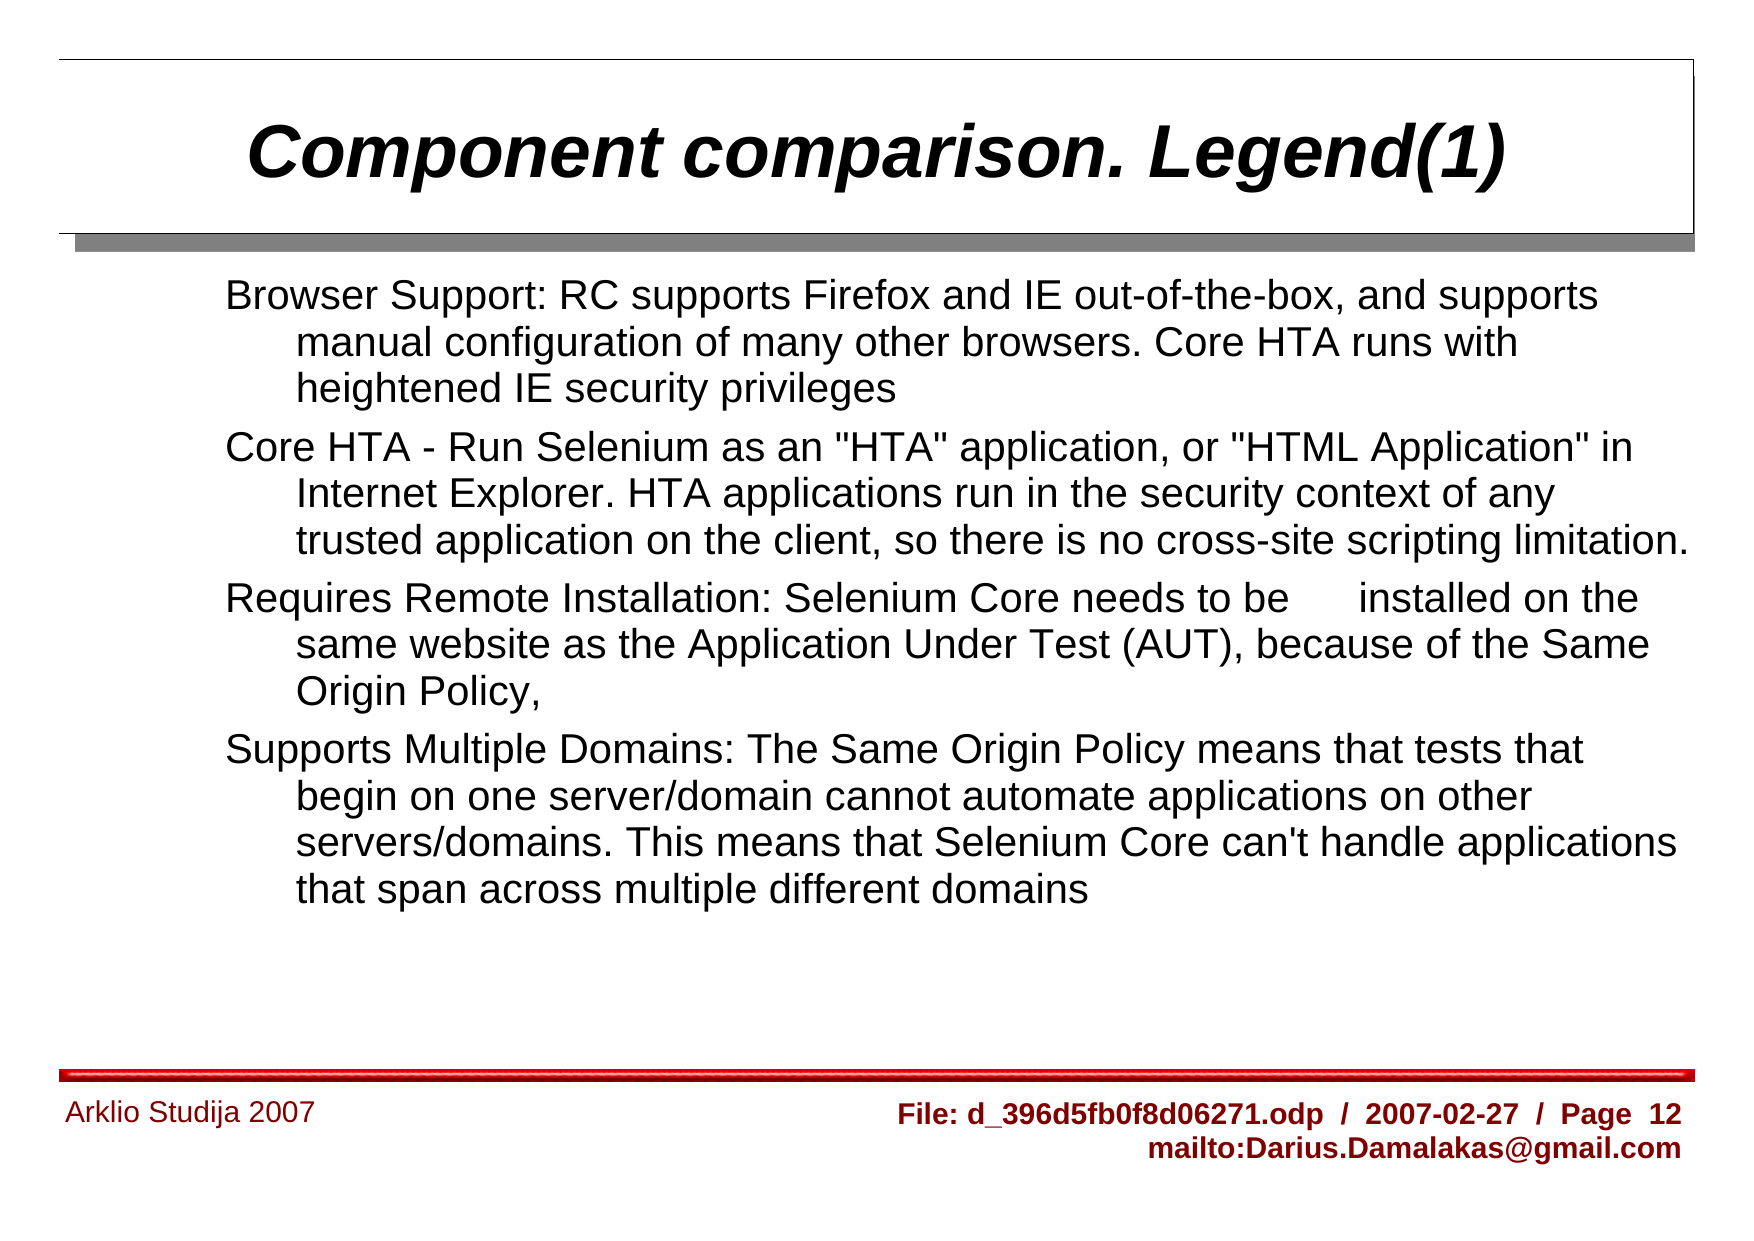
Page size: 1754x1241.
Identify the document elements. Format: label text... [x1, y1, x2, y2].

title Component comparison. Legend(1) [59, 59, 1695, 244]
list Browser Support: RC supports Firefox and IE out-of-the-box, and supports manual configuration of many other browsers. Core HTA runs with heightened IE security privileges Core HTA - Run Selenium as an "HTA" application, or "HTML Application" in Internet Explorer. HTA applications run in the security context of any trusted application on the client, so there is no cross-site scripting limitation. Requires Remote Installation: Selenium Core needs to be installed on the same website as the Application Under Test (AUT), because of the Same Origin Policy, Supports Multiple Domains: The Same Origin Policy means that tests that begin on one server/domain cannot automate applications on other servers/domains. This means that Selenium Core can't handle applications that span across multiple different domains [71, 272, 1695, 1055]
picture [59, 1069, 1695, 1082]
